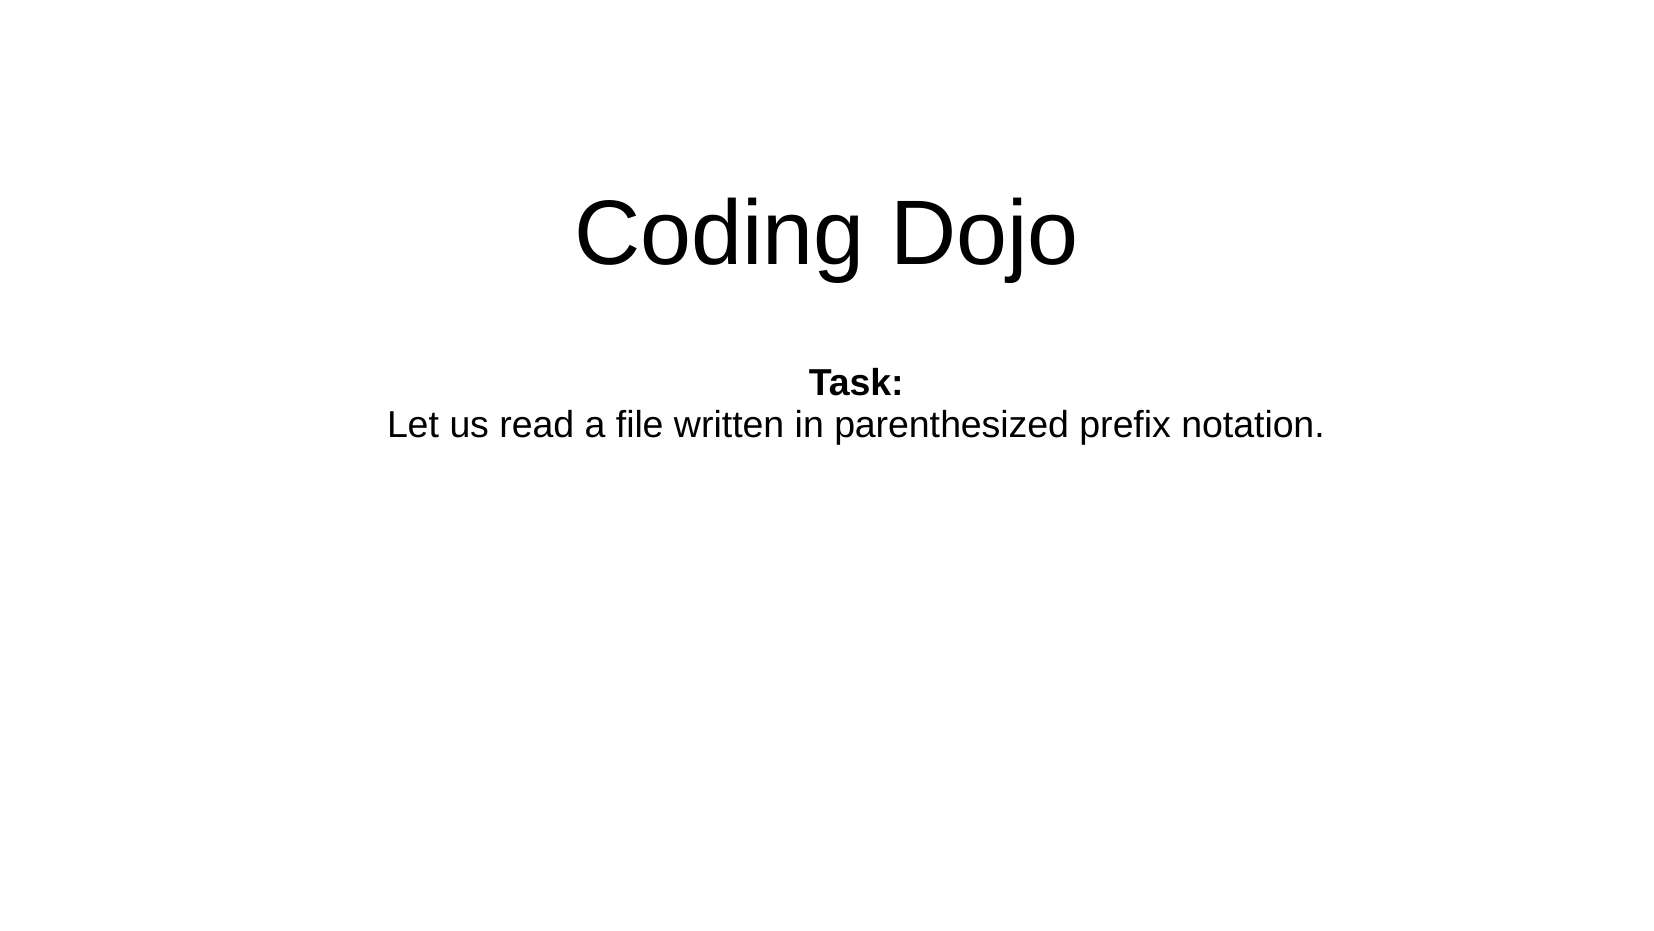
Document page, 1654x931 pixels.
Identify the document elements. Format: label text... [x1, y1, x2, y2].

title Coding Dojo [82, 155, 1571, 311]
text_box Task: Let us read a file written in parenthesized prefix notation. [88, 354, 1625, 454]
